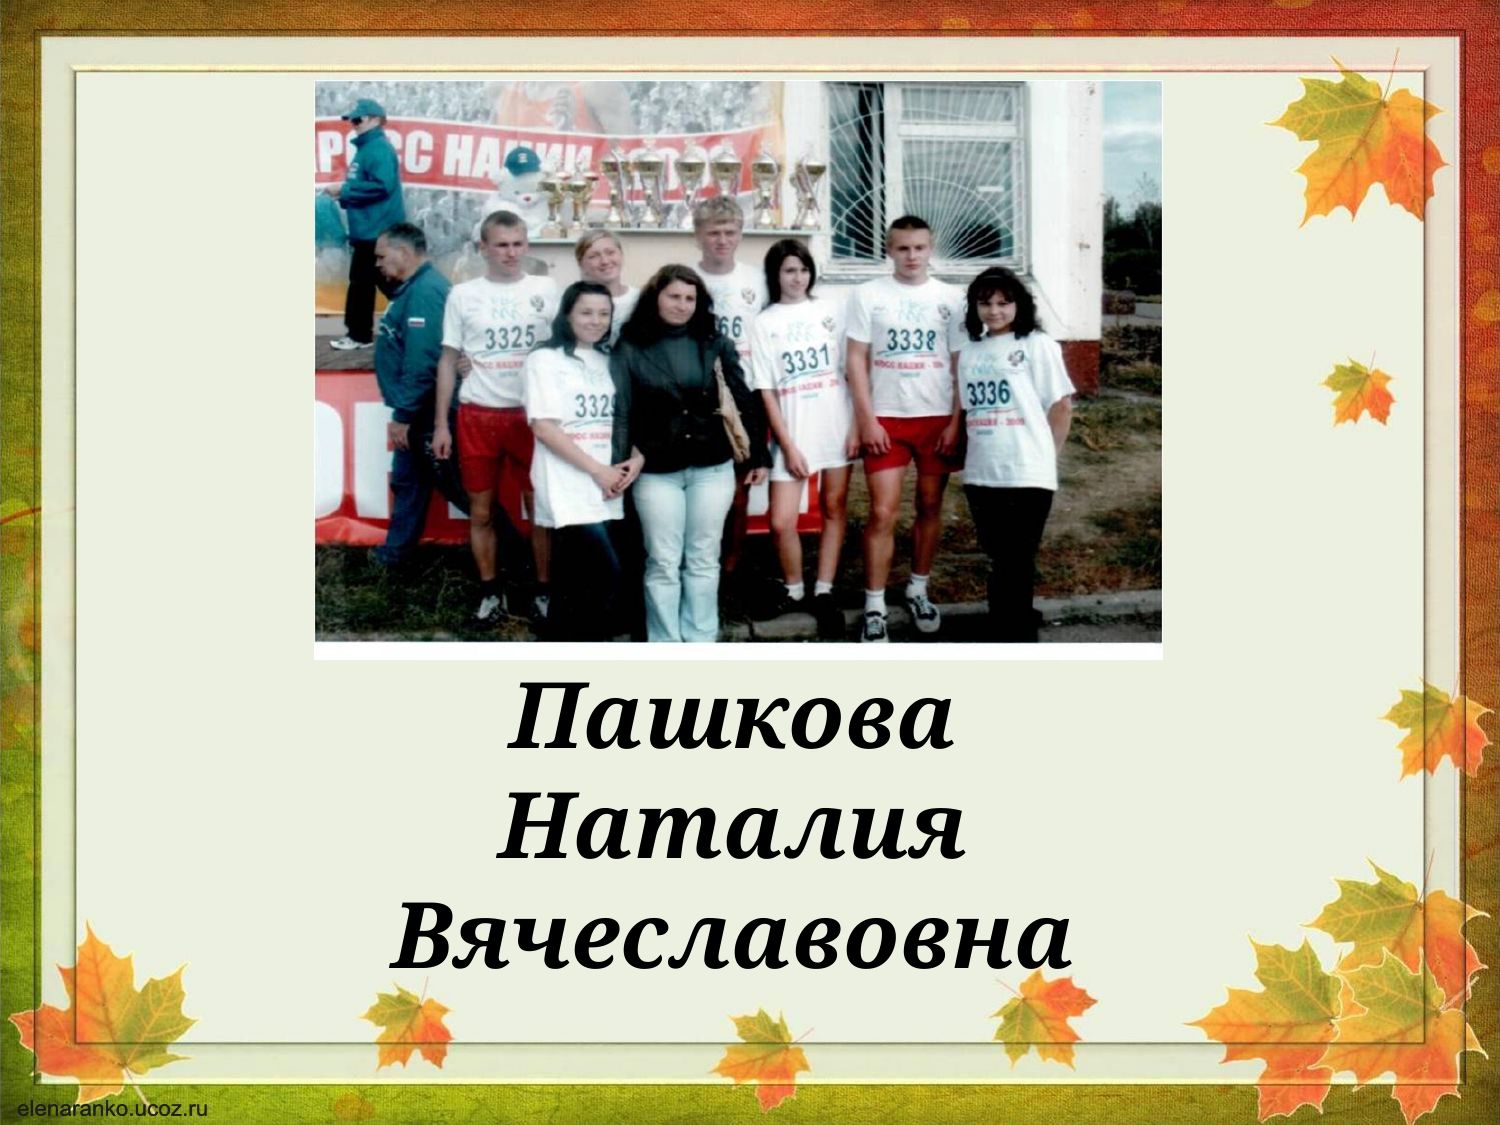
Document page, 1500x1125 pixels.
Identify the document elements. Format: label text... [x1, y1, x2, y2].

picture [0, 0, 1500, 1125]
title Пашкова Наталия Вячеславовна [351, 661, 1116, 1011]
text_box [312, 78, 1164, 661]
